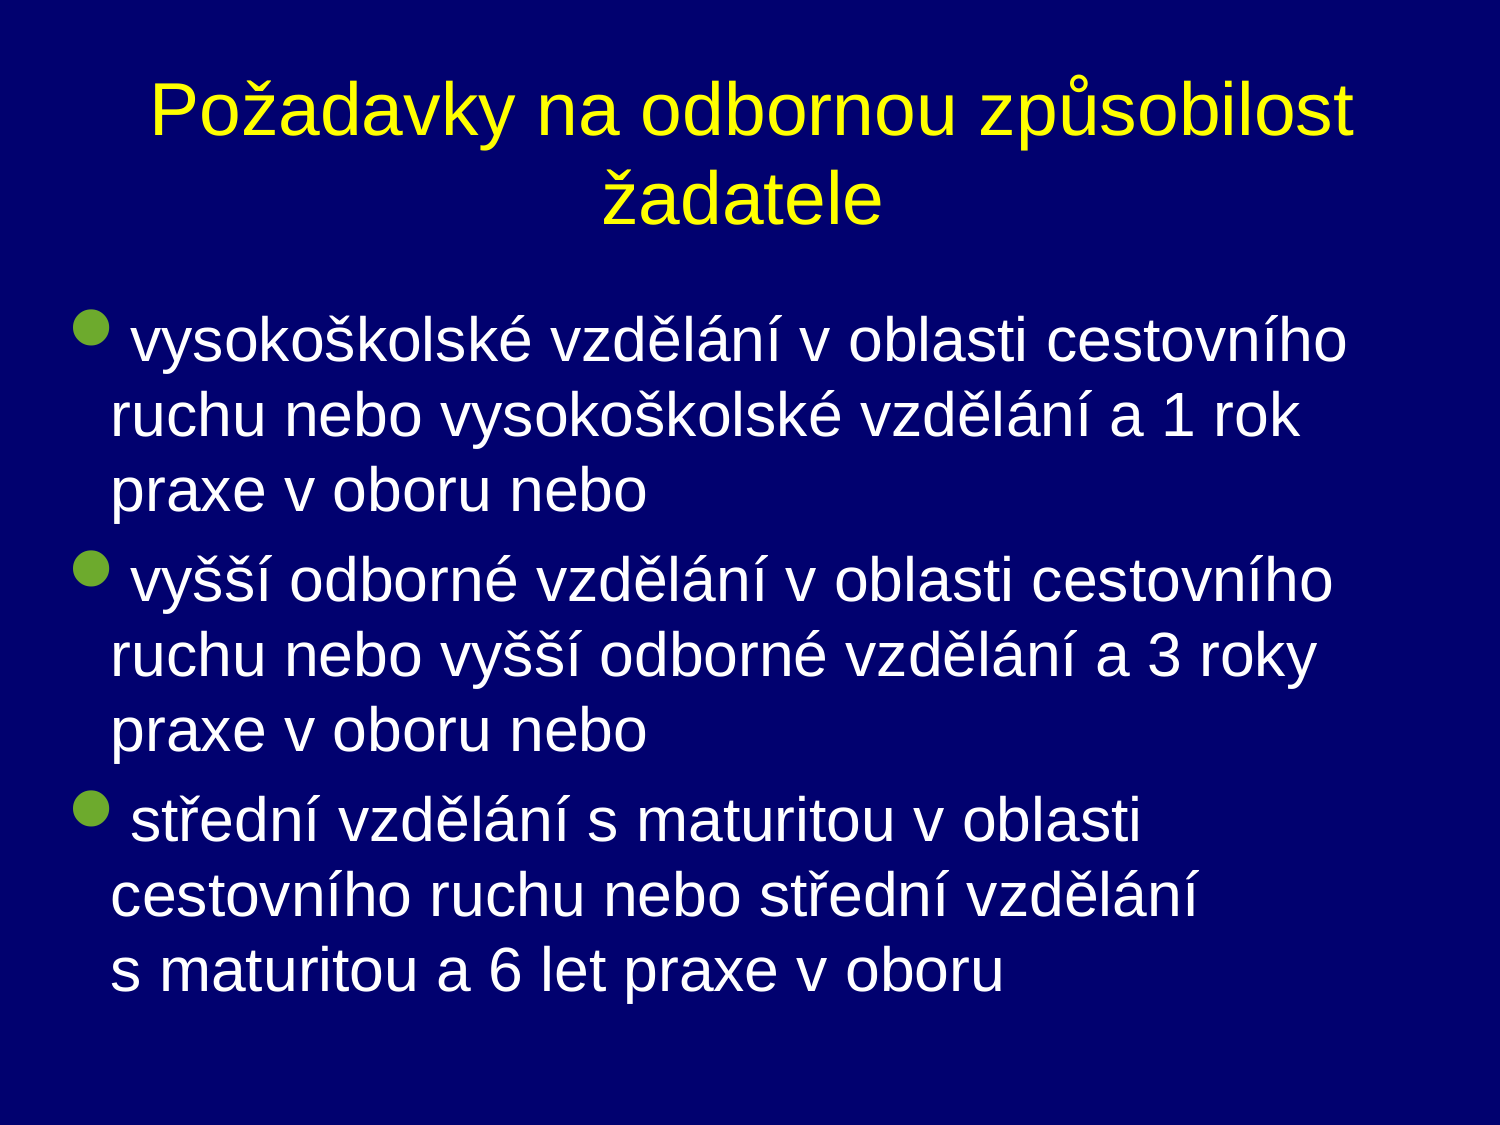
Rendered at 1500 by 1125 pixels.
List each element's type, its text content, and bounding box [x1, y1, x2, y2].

text_box vysokoškolské vzdělání v oblasti cestovního ruchu nebo vysokoškolské vzdělání a 1 rok praxe v oboru nebo vyšší odborné vzdělání v oblasti cestovního ruchu nebo vyšší odborné vzdělání a 3 roky praxe v oboru nebo střední vzdělání s maturitou v oblasti cestovního ruchu nebo střední vzdělání s maturitou a 6 let praxe v oboru [53, 290, 1437, 1125]
text_box Požadavky na odbornou způsobilost žadatele [29, 50, 1476, 251]
